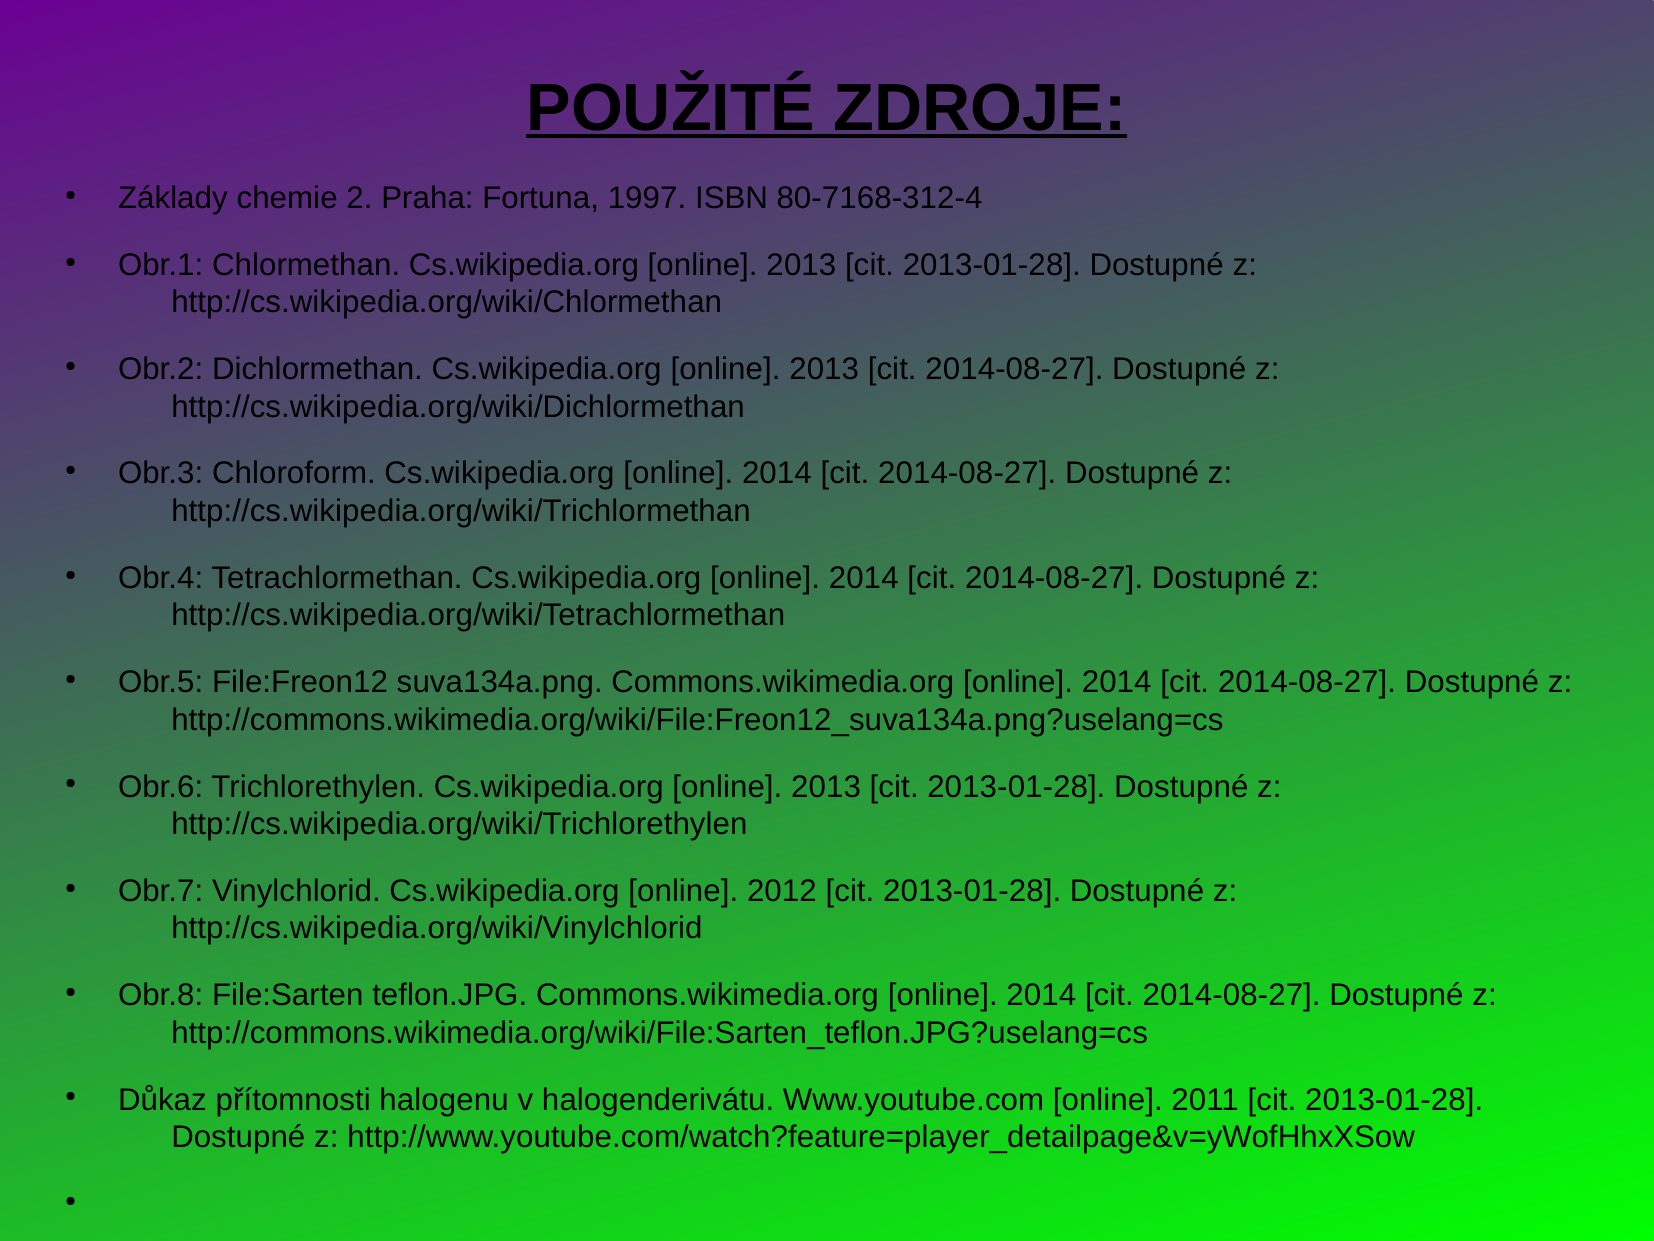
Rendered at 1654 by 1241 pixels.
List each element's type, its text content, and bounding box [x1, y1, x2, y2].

title POUŽITÉ ZDROJE: [82, 0, 1571, 177]
list Základy chemie 2. Praha: Fortuna, 1997. ISBN 80-7168-312-4 Obr.1: Chlormethan. Cs.wikipedia.org [online]. 2013 [cit. 2013-01-28]. Dostupné z: http://cs.wikipedia.org/wiki/Chlormethan Obr.2: Dichlormethan. Cs.wikipedia.org [online]. 2013 [cit. 2014-08-27]. Dostupné z: http://cs.wikipedia.org/wiki/Dichlormethan Obr.3: Chloroform. Cs.wikipedia.org [online]. 2014 [cit. 2014-08-27]. Dostupné z: http://cs.wikipedia.org/wiki/Trichlormethan Obr.4: Tetrachlormethan. Cs.wikipedia.org [online]. 2014 [cit. 2014-08-27]. Dostupné z: http://cs.wikipedia.org/wiki/Tetrachlormethan Obr.5: File:Freon12 suva134a.png. Commons.wikimedia.org [online]. 2014 [cit. 2014-08-27]. Dostupné z: http://commons.wikimedia.org/wiki/File:Freon12_suva134a.png?uselang=cs Obr.6: Trichlorethylen. Cs.wikipedia.org [online]. 2013 [cit. 2013-01-28]. Dostupné z: http://cs.wikipedia.org/wiki/Trichlorethylen Obr.7: Vinylchlorid. Cs.wikipedia.org [online]. 2012 [cit. 2013-01-28]. Dostupné z: http://cs.wikipedia.org/wiki/Vinylchlorid Obr.8: File:Sarten teflon.JPG. Commons.wikimedia.org [online]. 2014 [cit. 2014-08-27]. Dostupné z: http://commons.wikimedia.org/wiki/File:Sarten_teflon.JPG?uselang=cs Důkaz přítomnosti halogenu v halogenderivátu. Www.youtube.com [online]. 2011 [cit. 2013-01-28]. Dostupné z: http://www.youtube.com/watch?feature=player_detailpage&v=yWofHhxXSow [29, 177, 1625, 1167]
